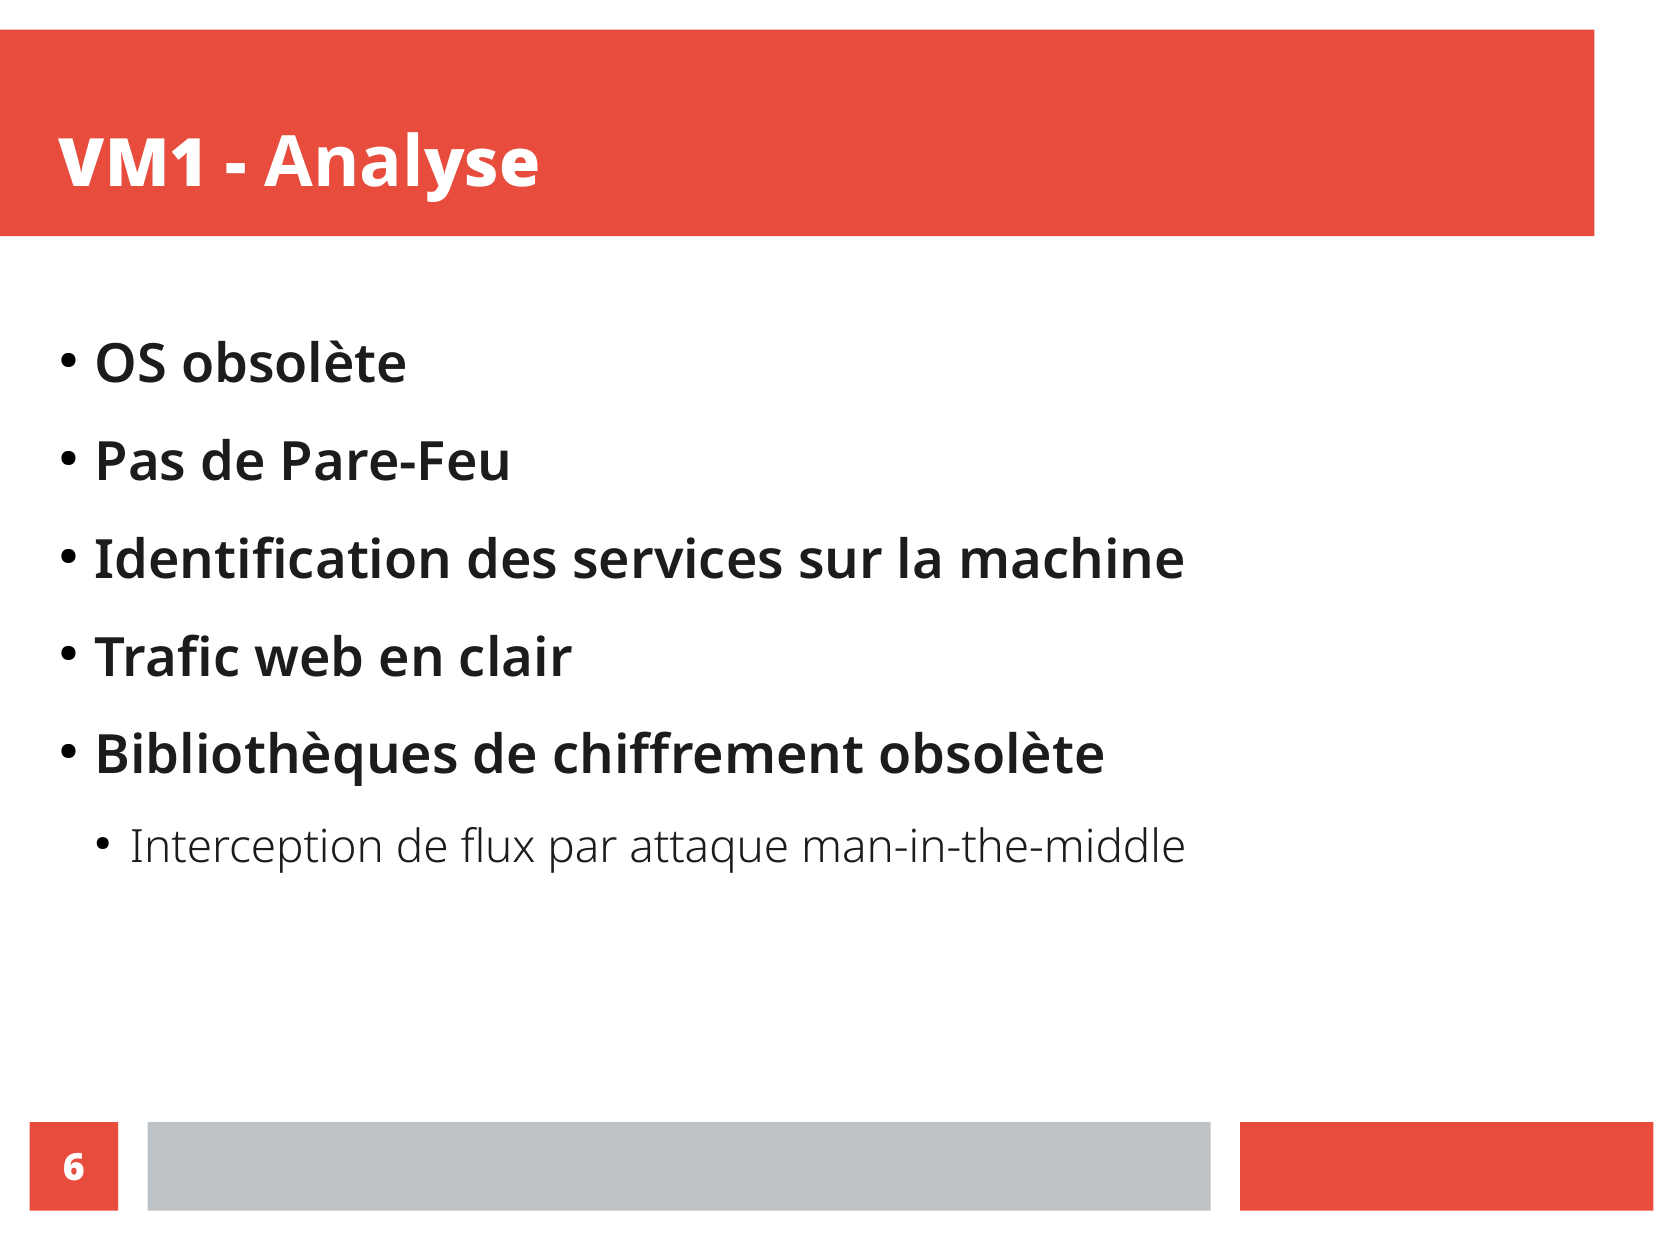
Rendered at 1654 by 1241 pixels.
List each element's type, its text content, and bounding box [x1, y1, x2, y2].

list OS obsolète Pas de Pare-Feu Identification des services sur la machine Trafic web en clair Bibliothèques de chiffrement obsolète Interception de flux par attaque man-in-the-middle [59, 324, 1565, 1093]
title VM1 - Analyse [59, 59, 1595, 207]
